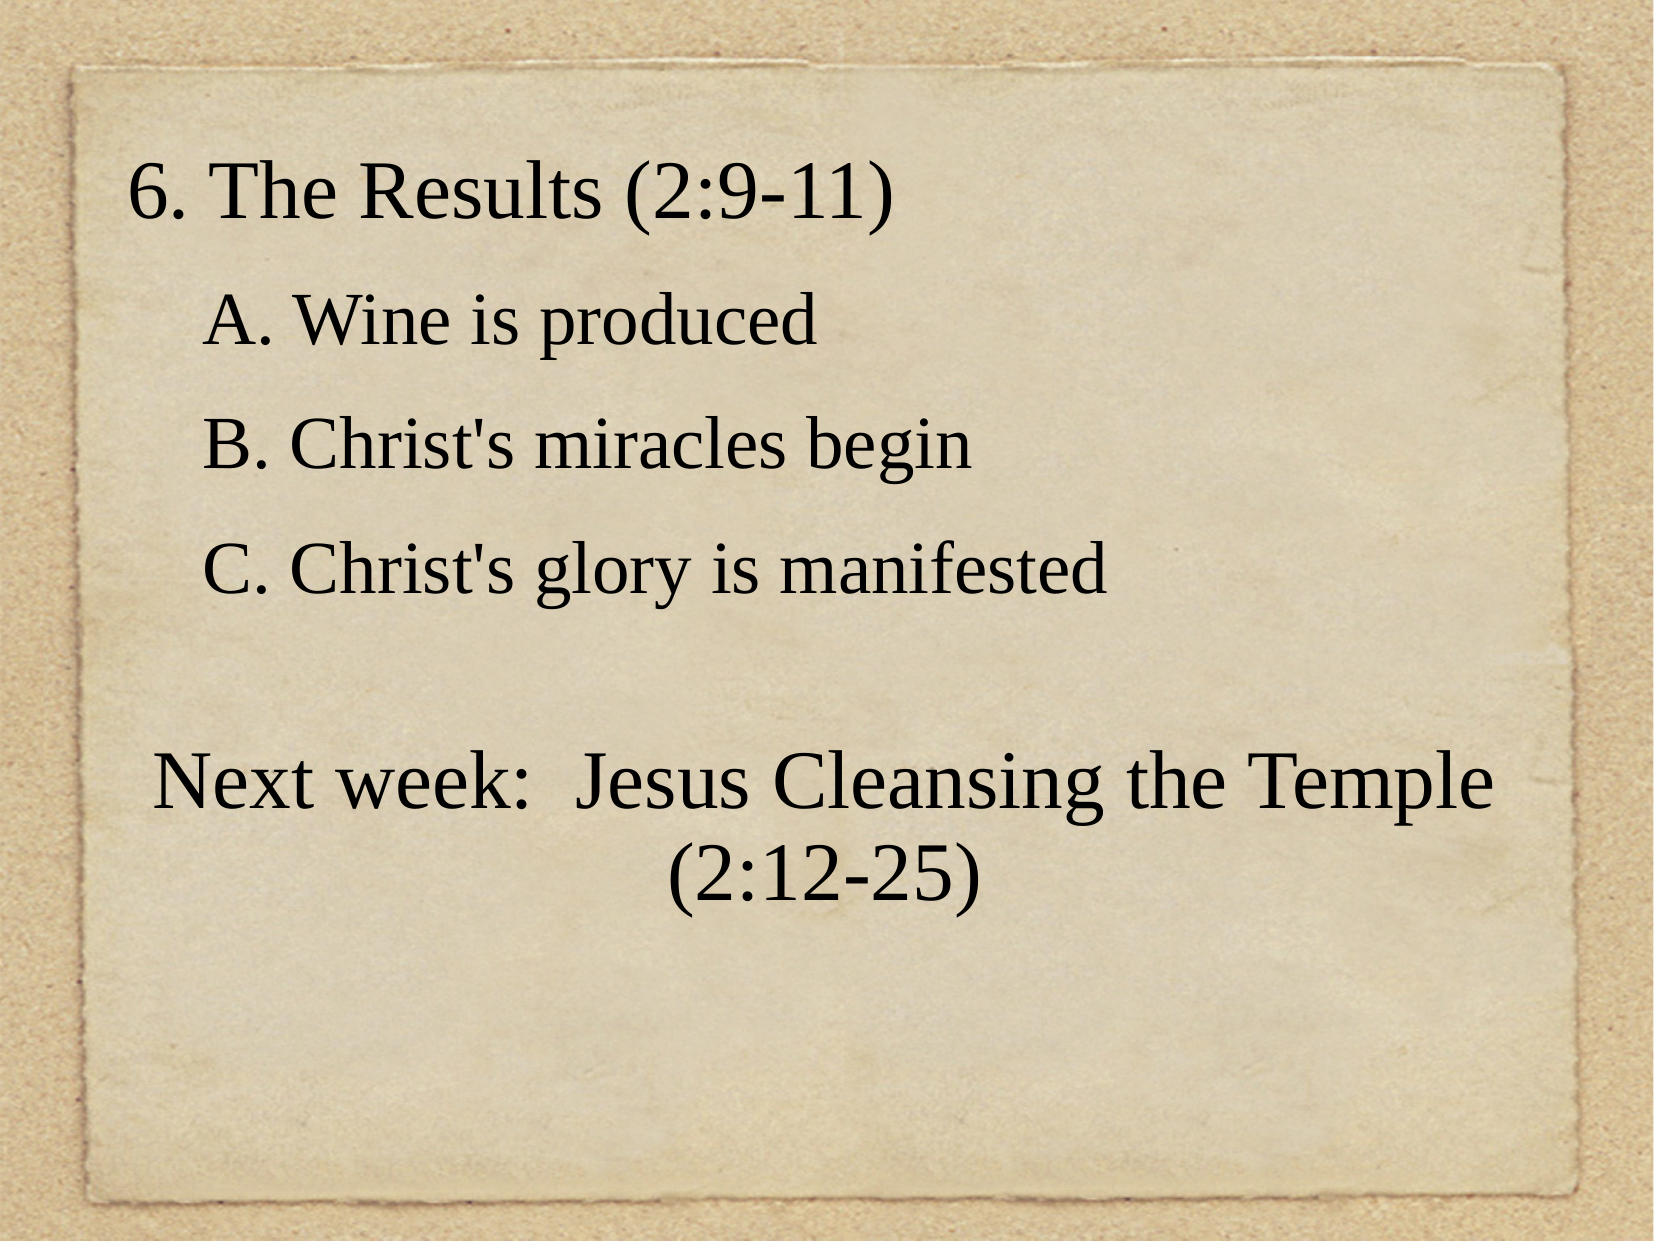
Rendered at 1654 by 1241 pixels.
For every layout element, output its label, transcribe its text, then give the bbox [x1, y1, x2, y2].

picture [0, 0, 1654, 1241]
text_box 6. The Results (2:9-11) A. Wine is produced B. Christ's miracles begin C. Christ's glory is manifested Next week: Jesus Cleansing the Temple (2:12-25) [112, 90, 1538, 1163]
